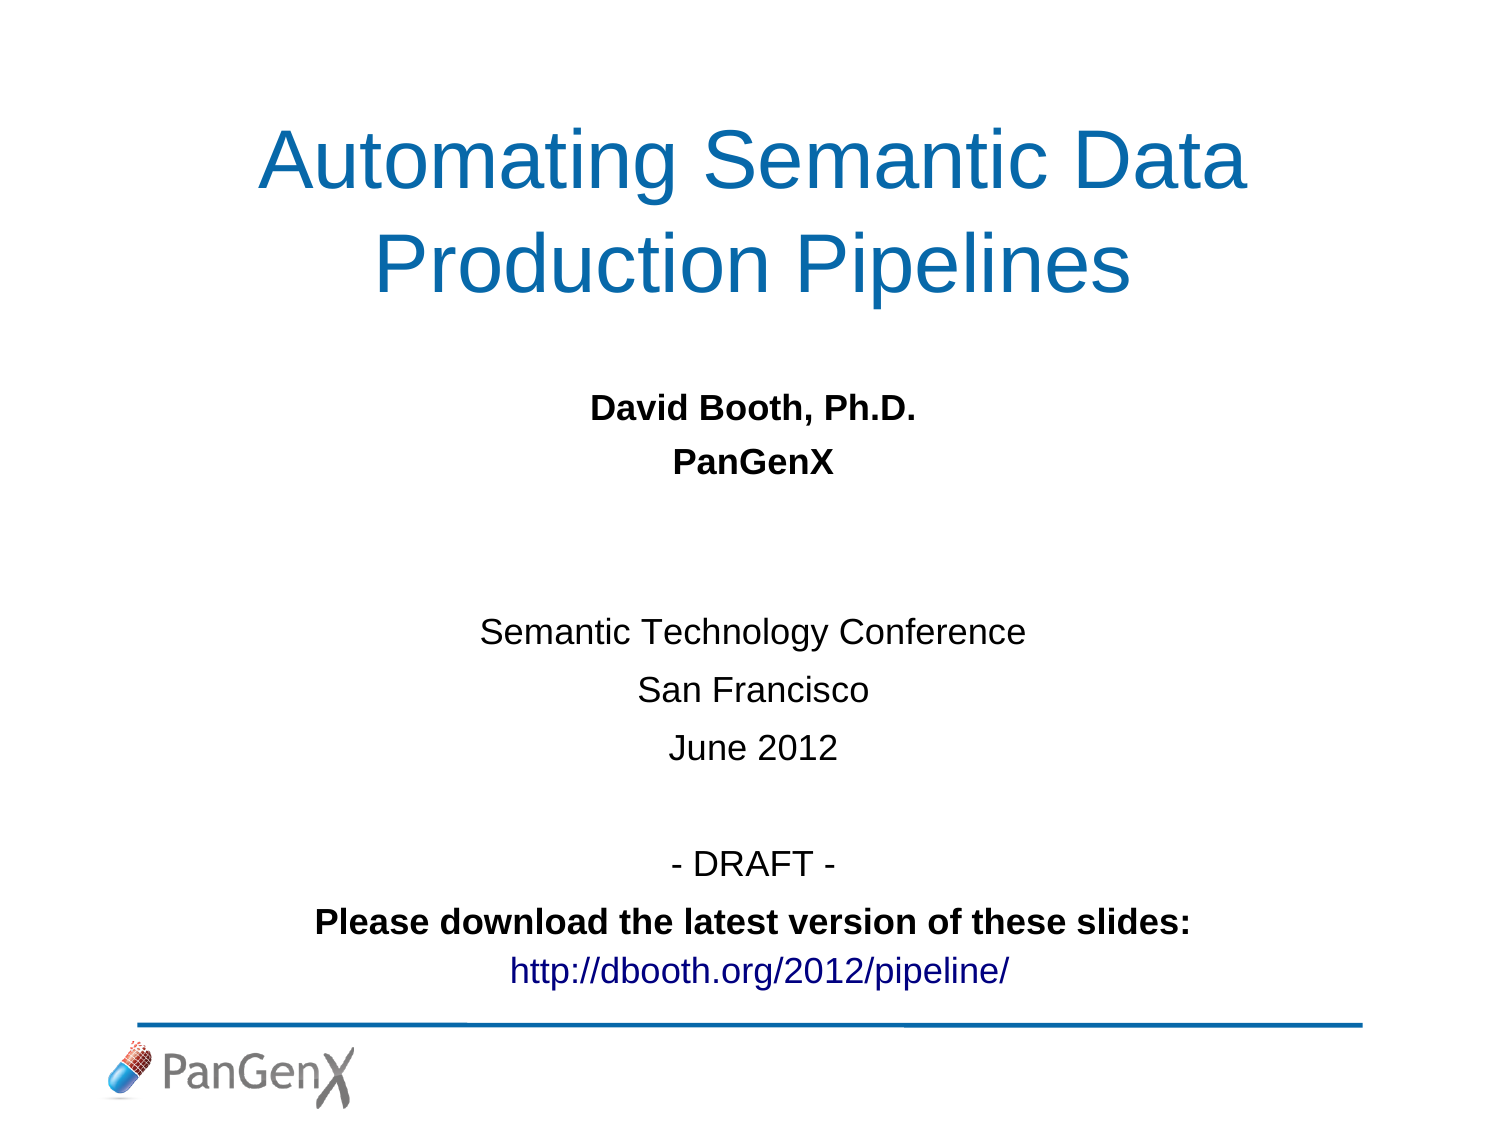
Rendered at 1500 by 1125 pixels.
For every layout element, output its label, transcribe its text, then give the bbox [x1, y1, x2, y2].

title Automating Semantic Data Production Pipelines [45, 41, 1462, 369]
list David Booth, Ph.D. PanGenX Semantic Technology Conference San Francisco June 2012 - DRAFT - Please download the latest version of these slides: http://dbooth.org/2012/pipeline/ [115, 374, 1391, 1003]
picture [89, 1041, 354, 1109]
